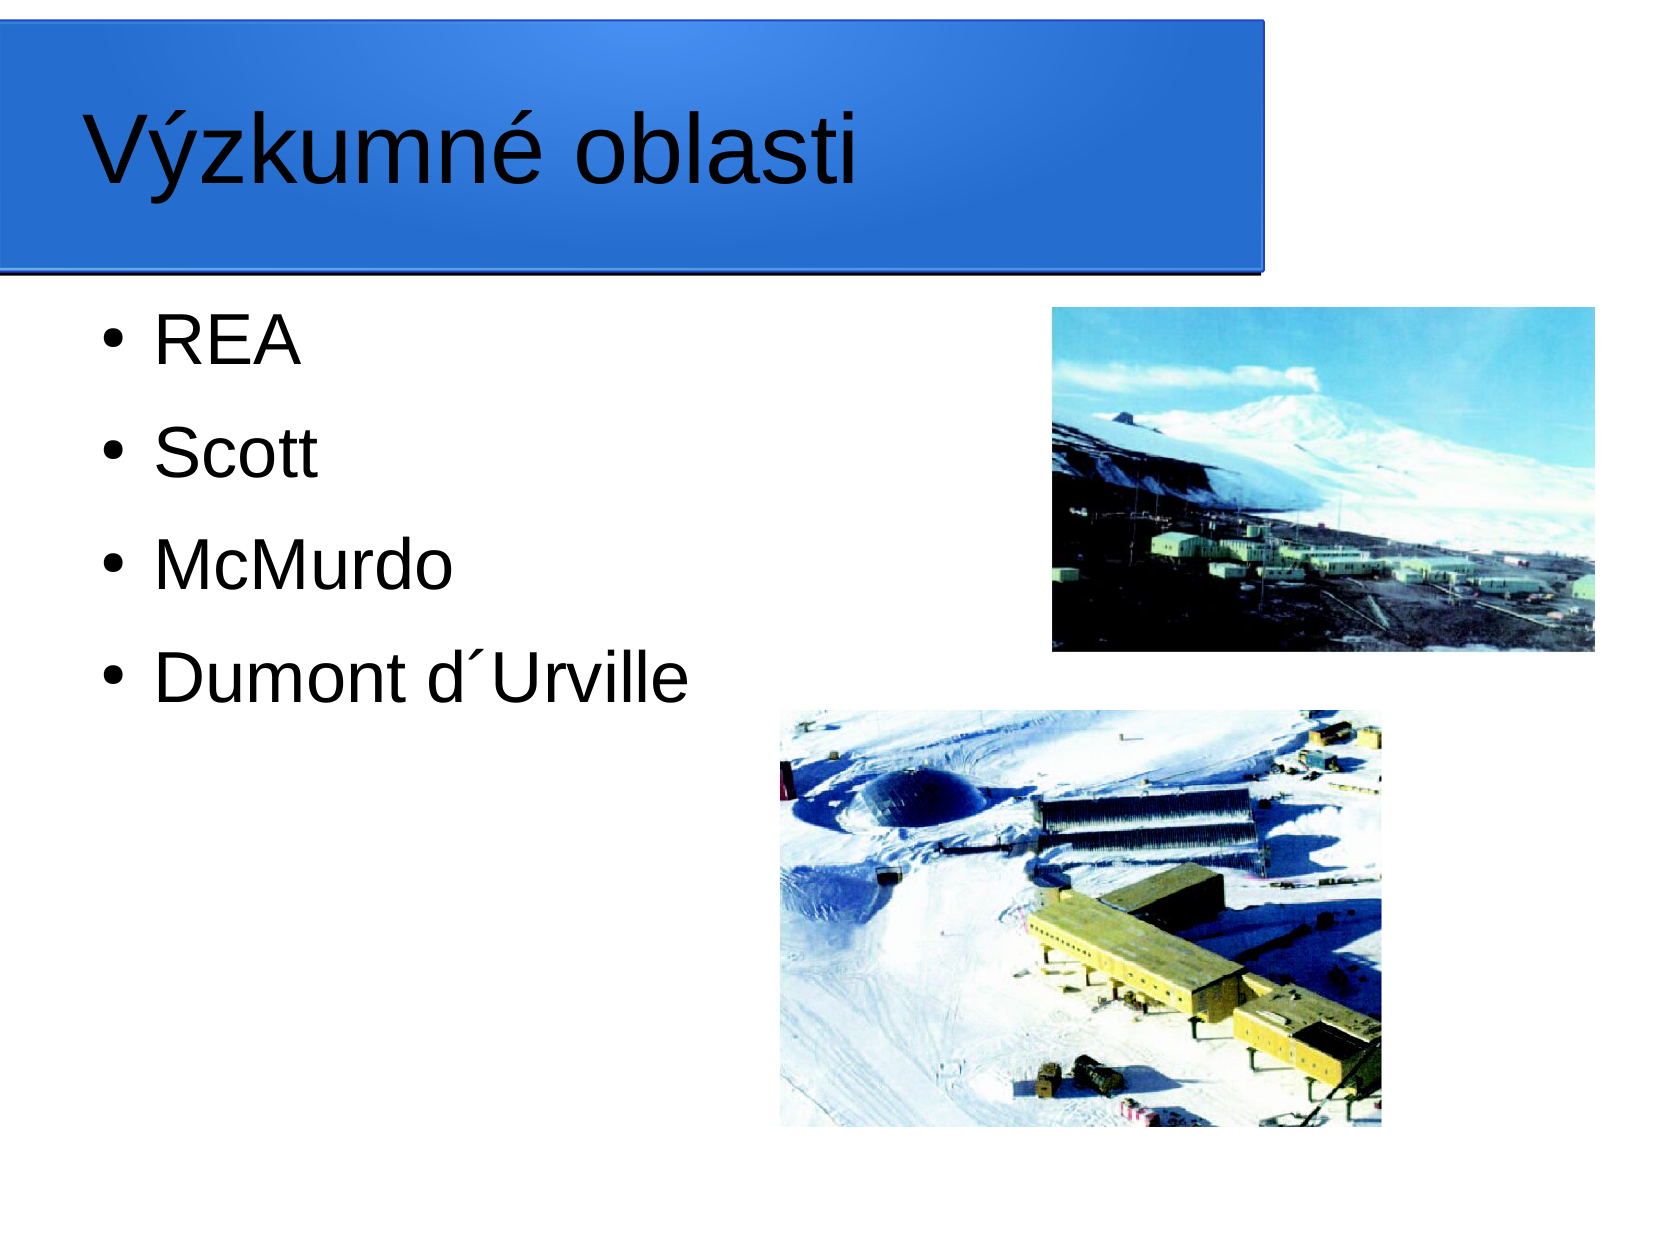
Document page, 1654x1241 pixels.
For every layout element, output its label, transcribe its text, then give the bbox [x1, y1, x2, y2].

picture [1051, 307, 1595, 653]
title Výzkumné oblasti [82, 47, 1235, 252]
picture [779, 708, 1382, 1127]
list REA Scott McMurdo Dumont d´Urville [82, 299, 1571, 1019]
